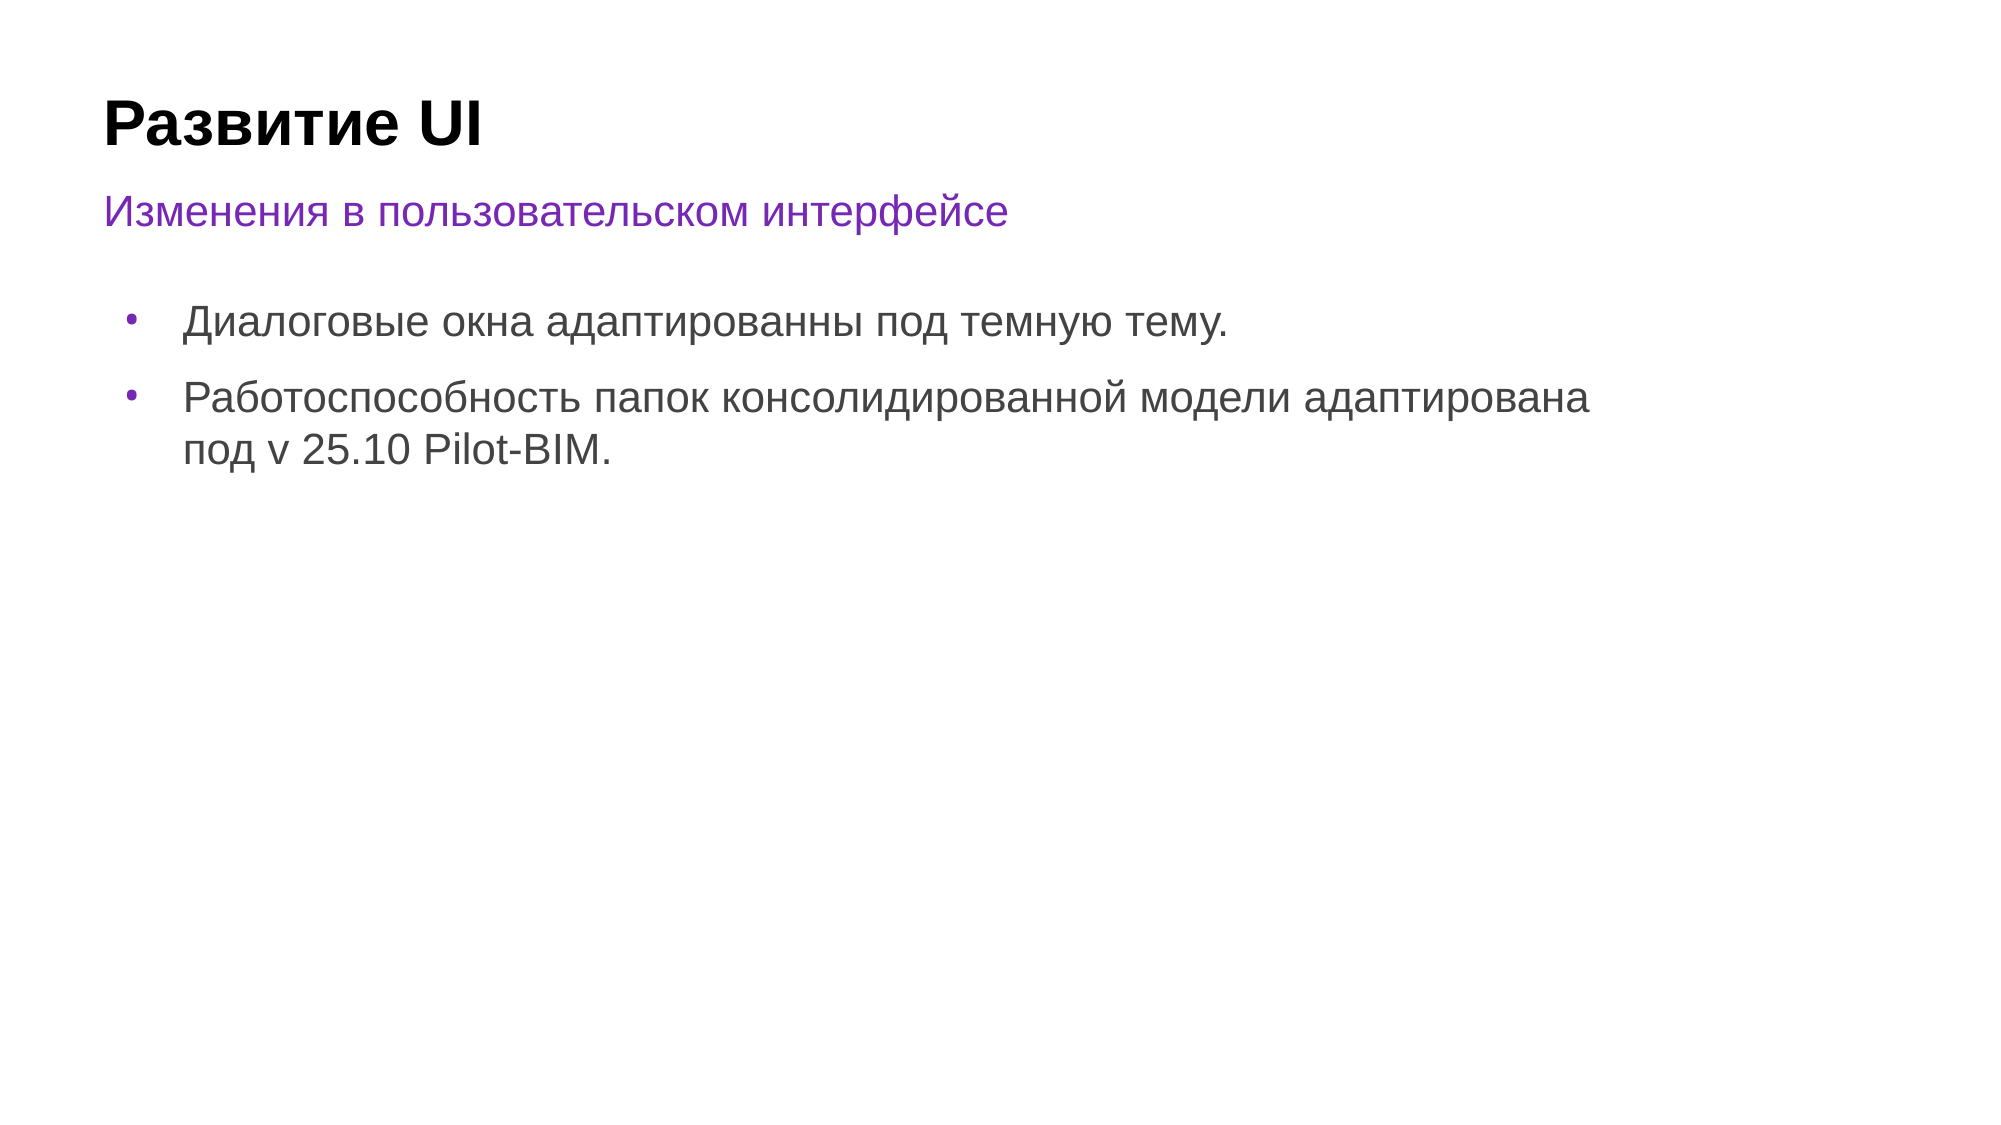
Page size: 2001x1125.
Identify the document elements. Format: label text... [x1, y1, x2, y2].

text_box Изменения в пользовательском интерфейсе [88, 170, 1912, 240]
text_box Диалоговые окна адаптированны под темную тему. Работоспособность папок консолидированной модели адаптирована под v 25.10 Pilot-BIM. [90, 283, 1797, 1125]
text_box Развитие UI [88, 73, 1912, 170]
